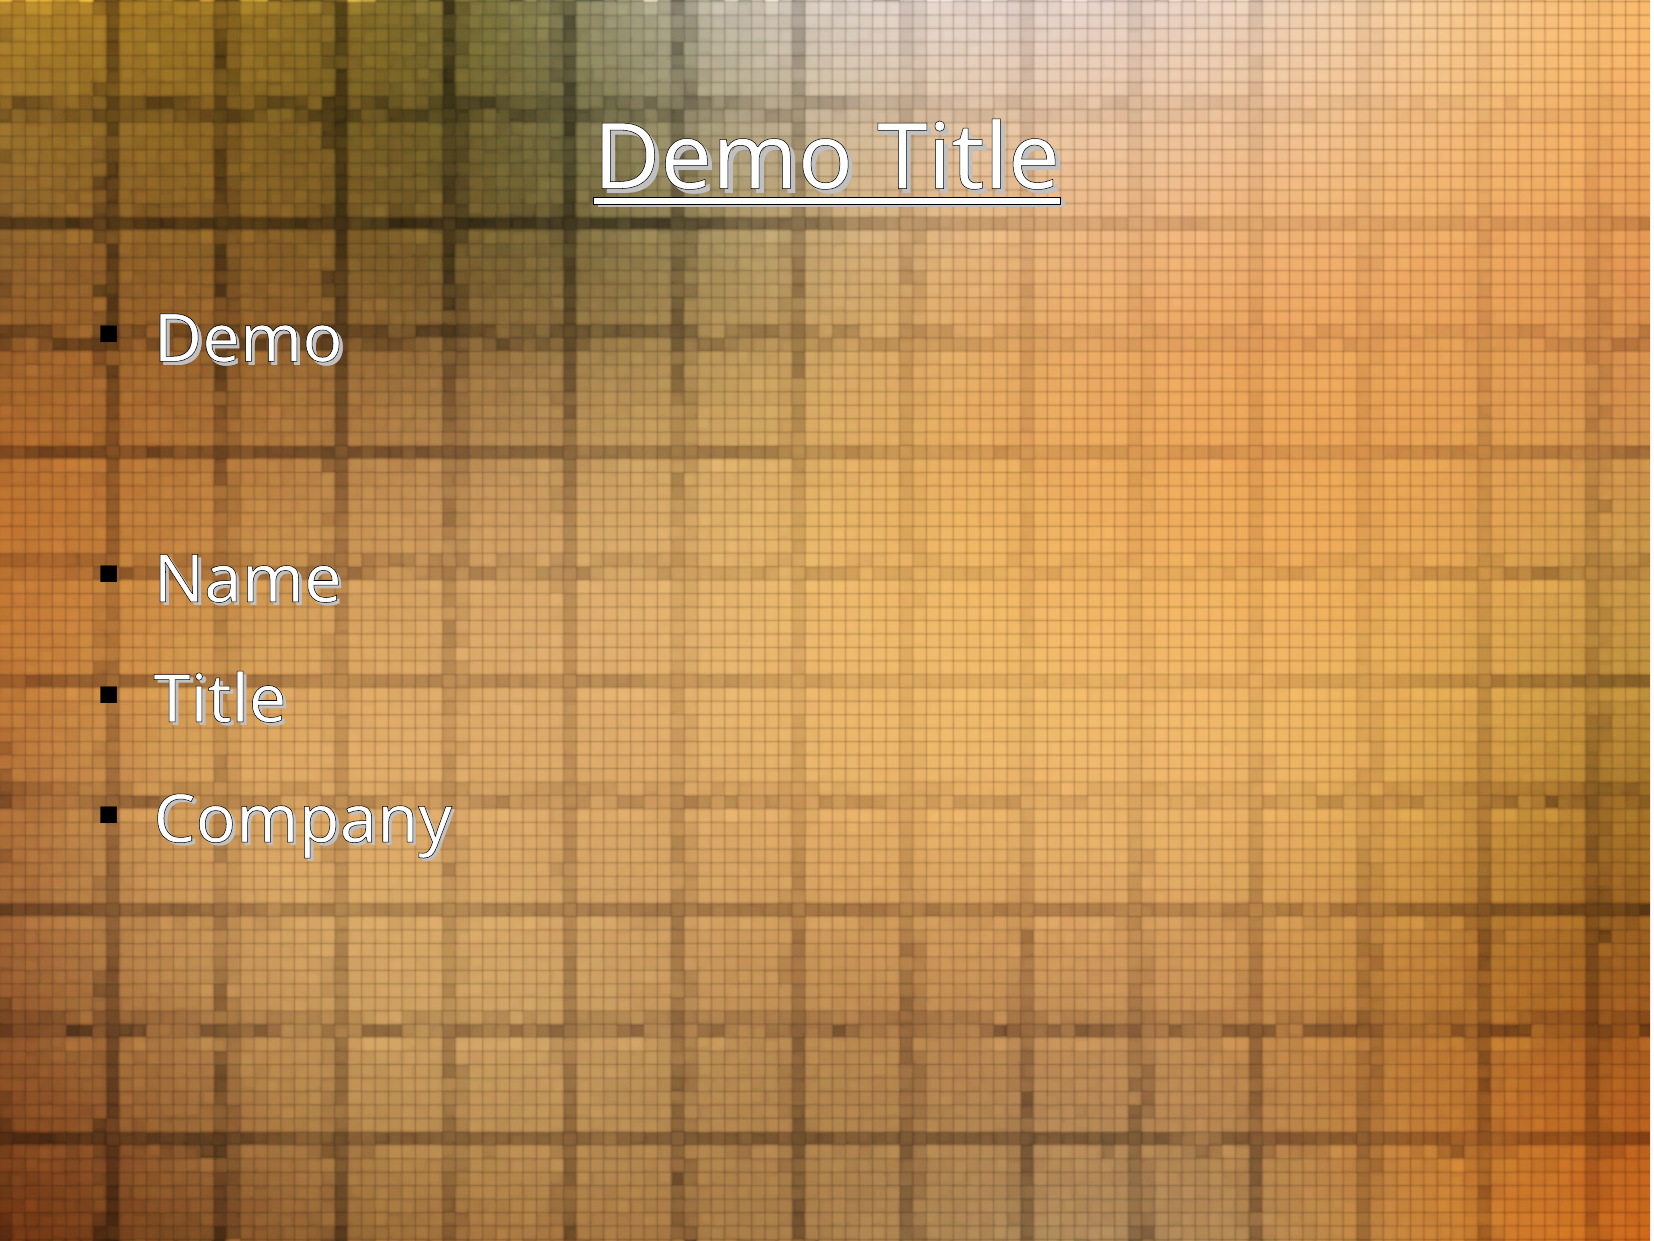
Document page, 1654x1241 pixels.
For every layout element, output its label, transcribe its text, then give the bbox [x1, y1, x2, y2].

picture [0, 0, 1651, 1241]
list Demo Name Title Company [82, 290, 1571, 794]
title Demo Title [82, 49, 1571, 257]
